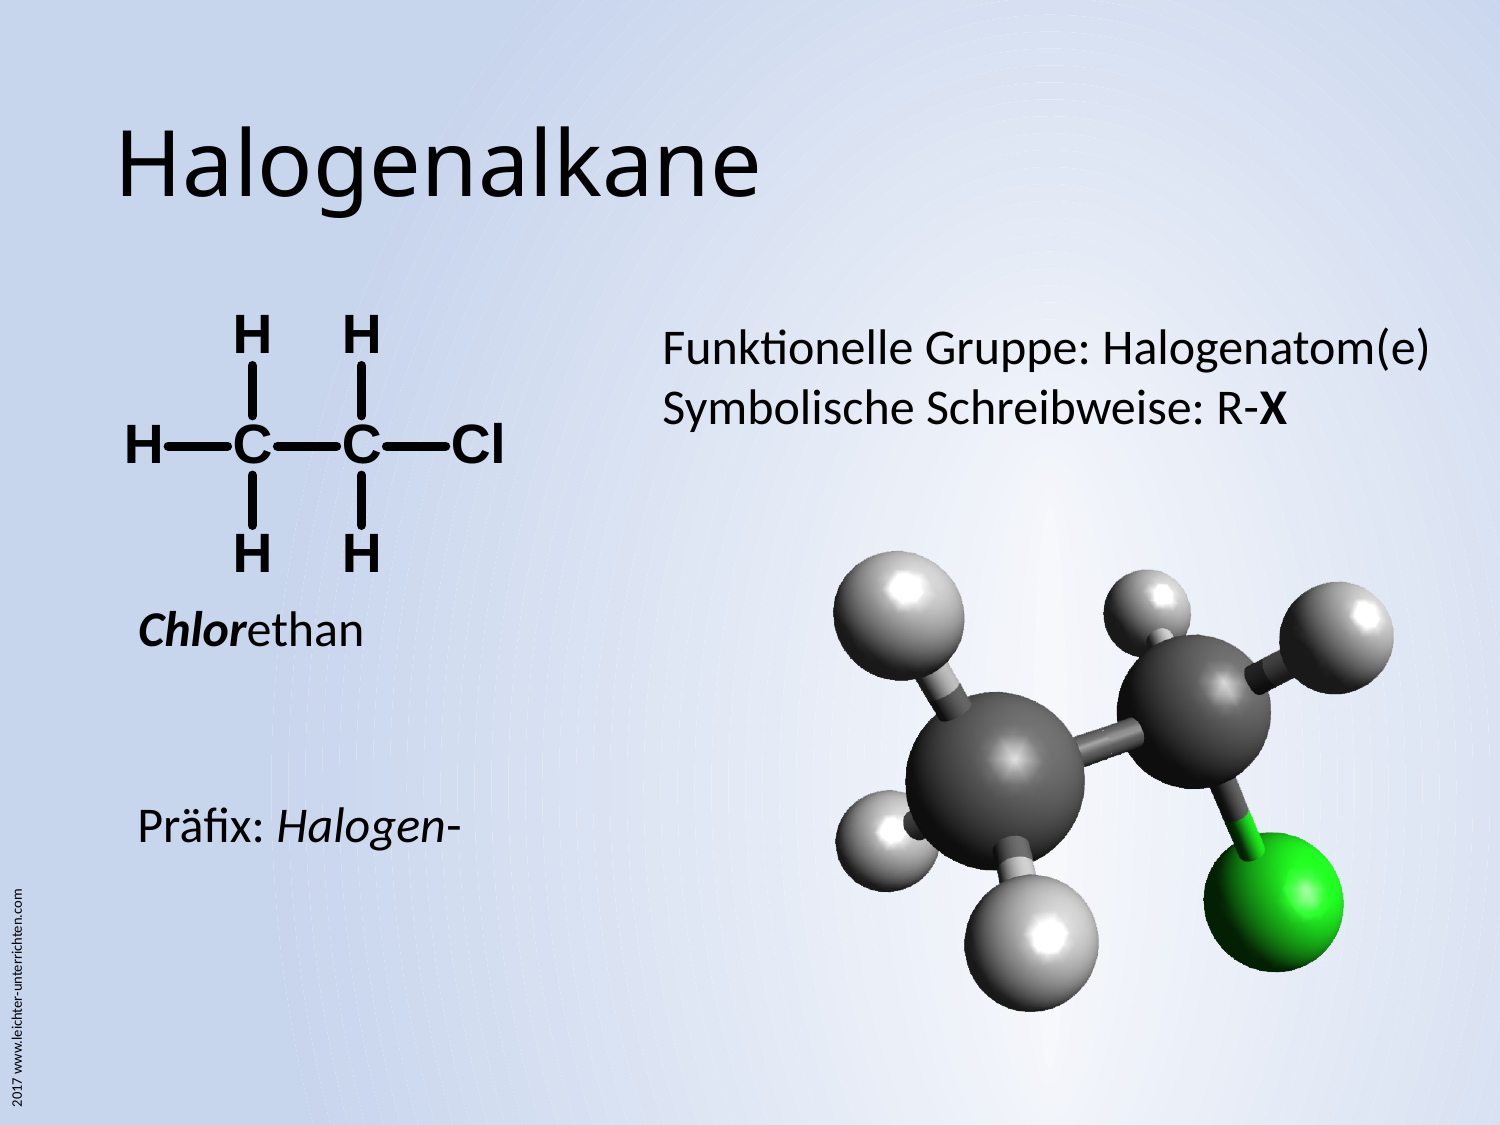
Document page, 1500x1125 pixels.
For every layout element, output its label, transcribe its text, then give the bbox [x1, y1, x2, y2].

text_box Präfix: Halogen- [122, 785, 670, 861]
title Halogenalkane [99, 58, 1394, 276]
text_box Funktionelle Gruppe: Halogenatom(e) Symbolische Schreibweise: R-X [647, 307, 1486, 443]
picture [123, 303, 508, 588]
picture [832, 550, 1394, 1012]
text_box Chlorethan [123, 588, 962, 664]
